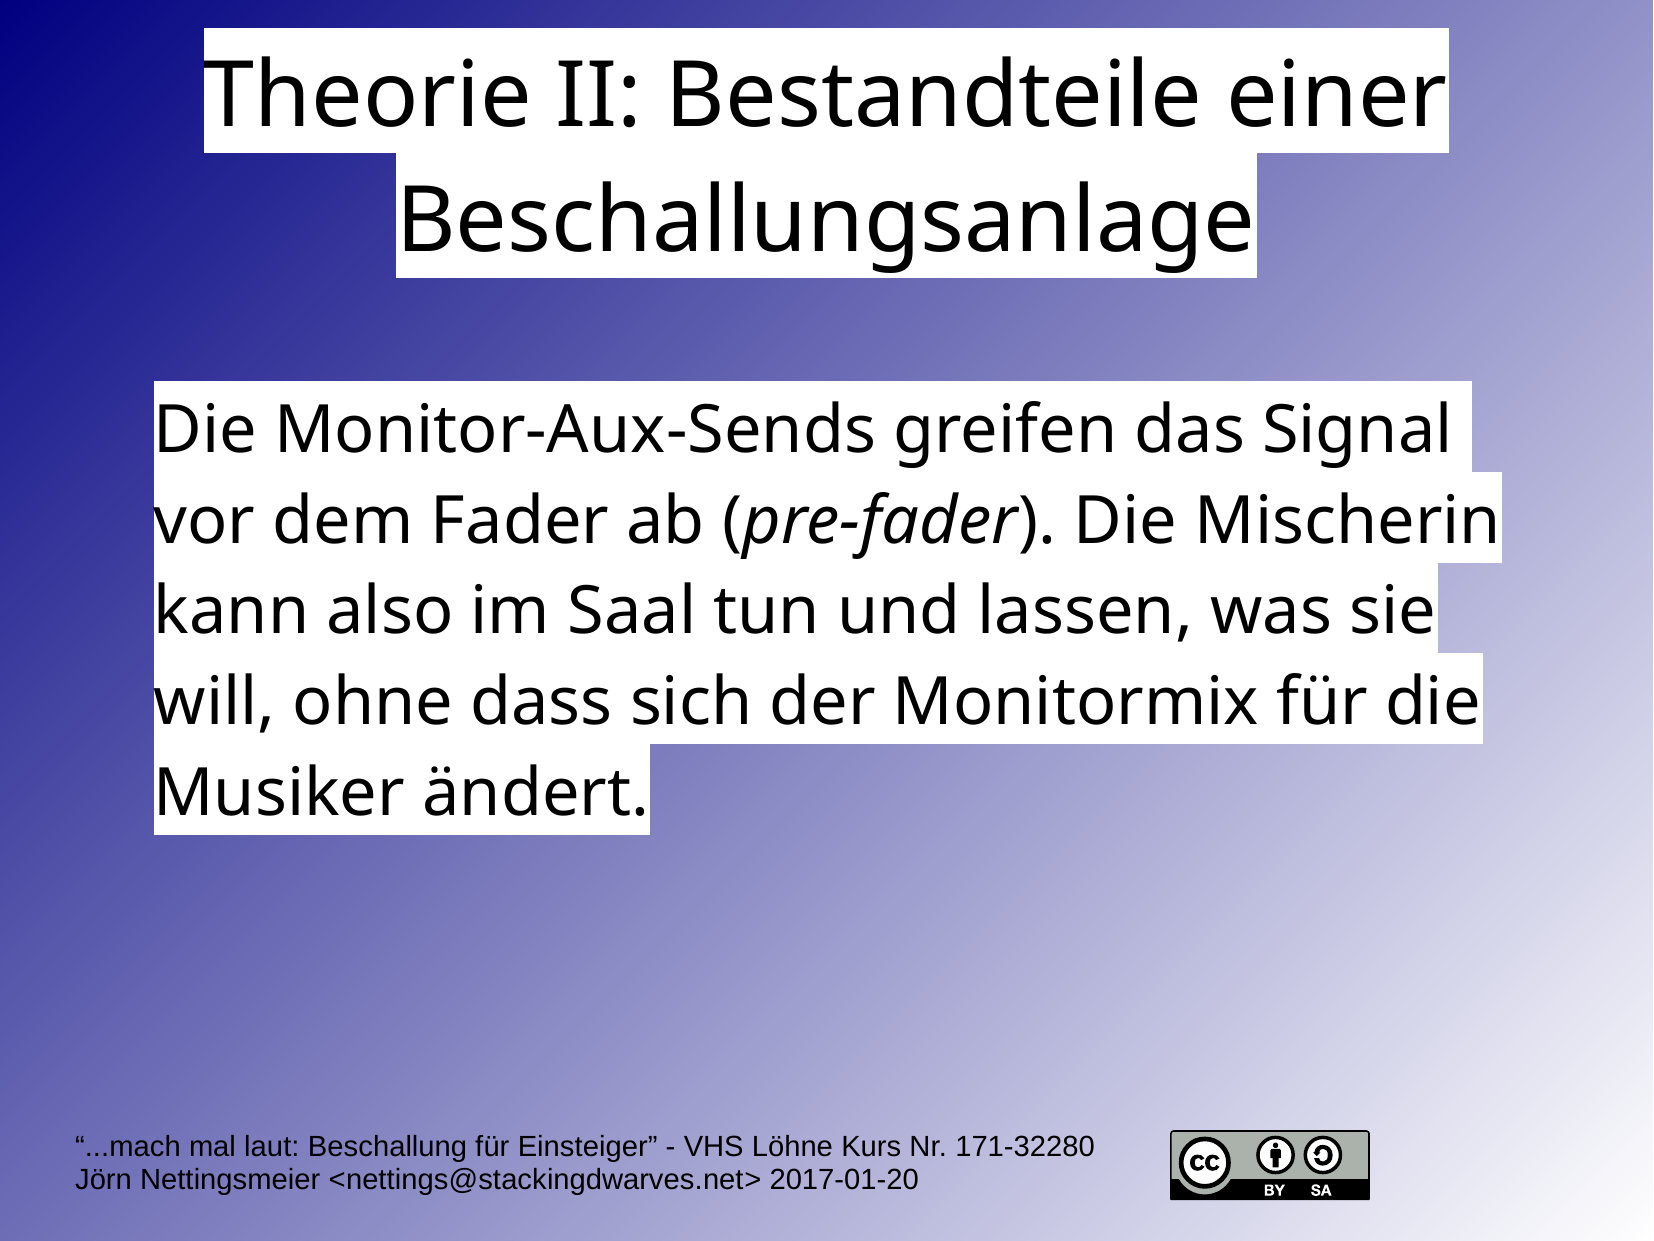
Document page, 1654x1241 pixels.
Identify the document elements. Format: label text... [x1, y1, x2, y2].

list Die Monitor-Aux-Sends greifen das Signal vor dem Fader ab (pre-fader). Die Mischerin kann also im Saal tun und lassen, was sie will, ohne dass sich der Monitormix für die Musiker ändert. [82, 290, 1571, 1010]
title Theorie II: Bestandteile einer Beschallungsanlage [82, 27, 1571, 279]
